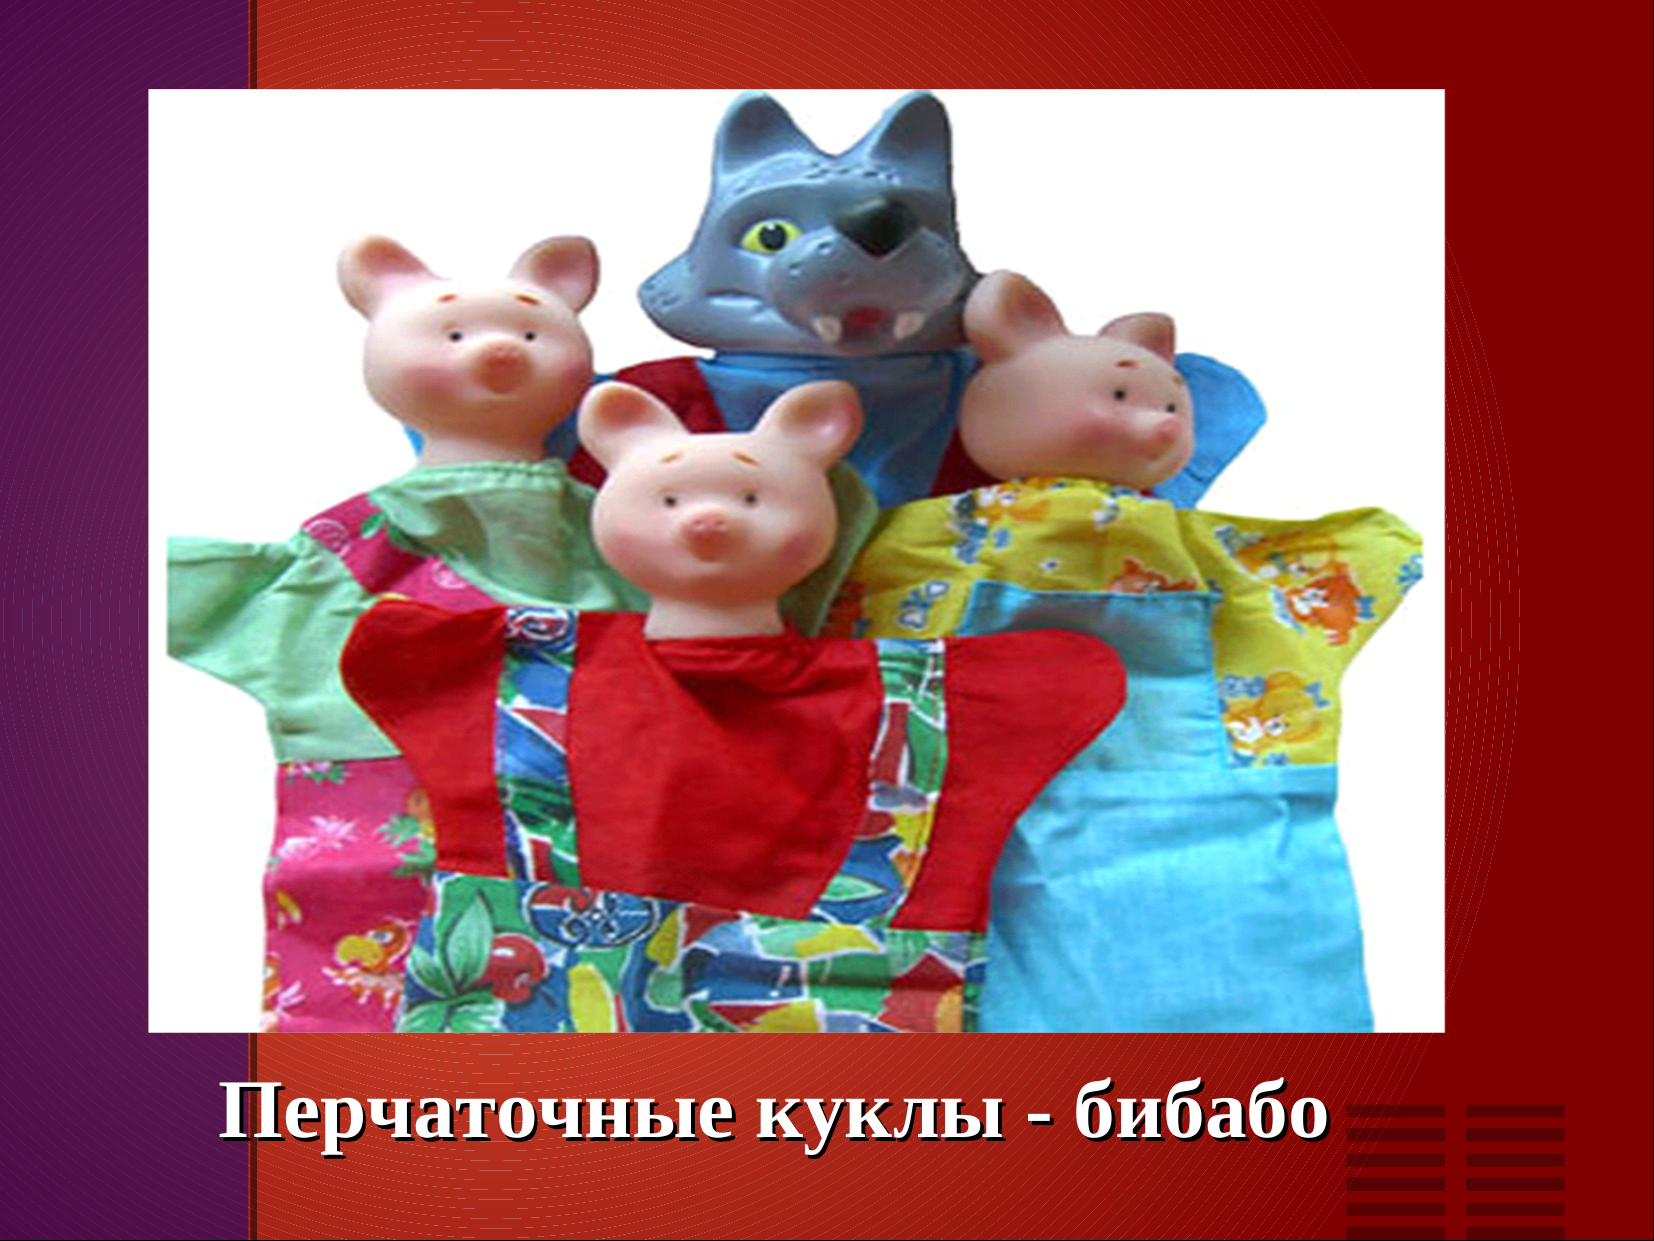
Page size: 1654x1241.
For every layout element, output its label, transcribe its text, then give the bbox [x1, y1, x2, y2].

picture [147, 88, 1447, 1034]
list Перчаточные куклы - бибабо [147, 1062, 1477, 1156]
